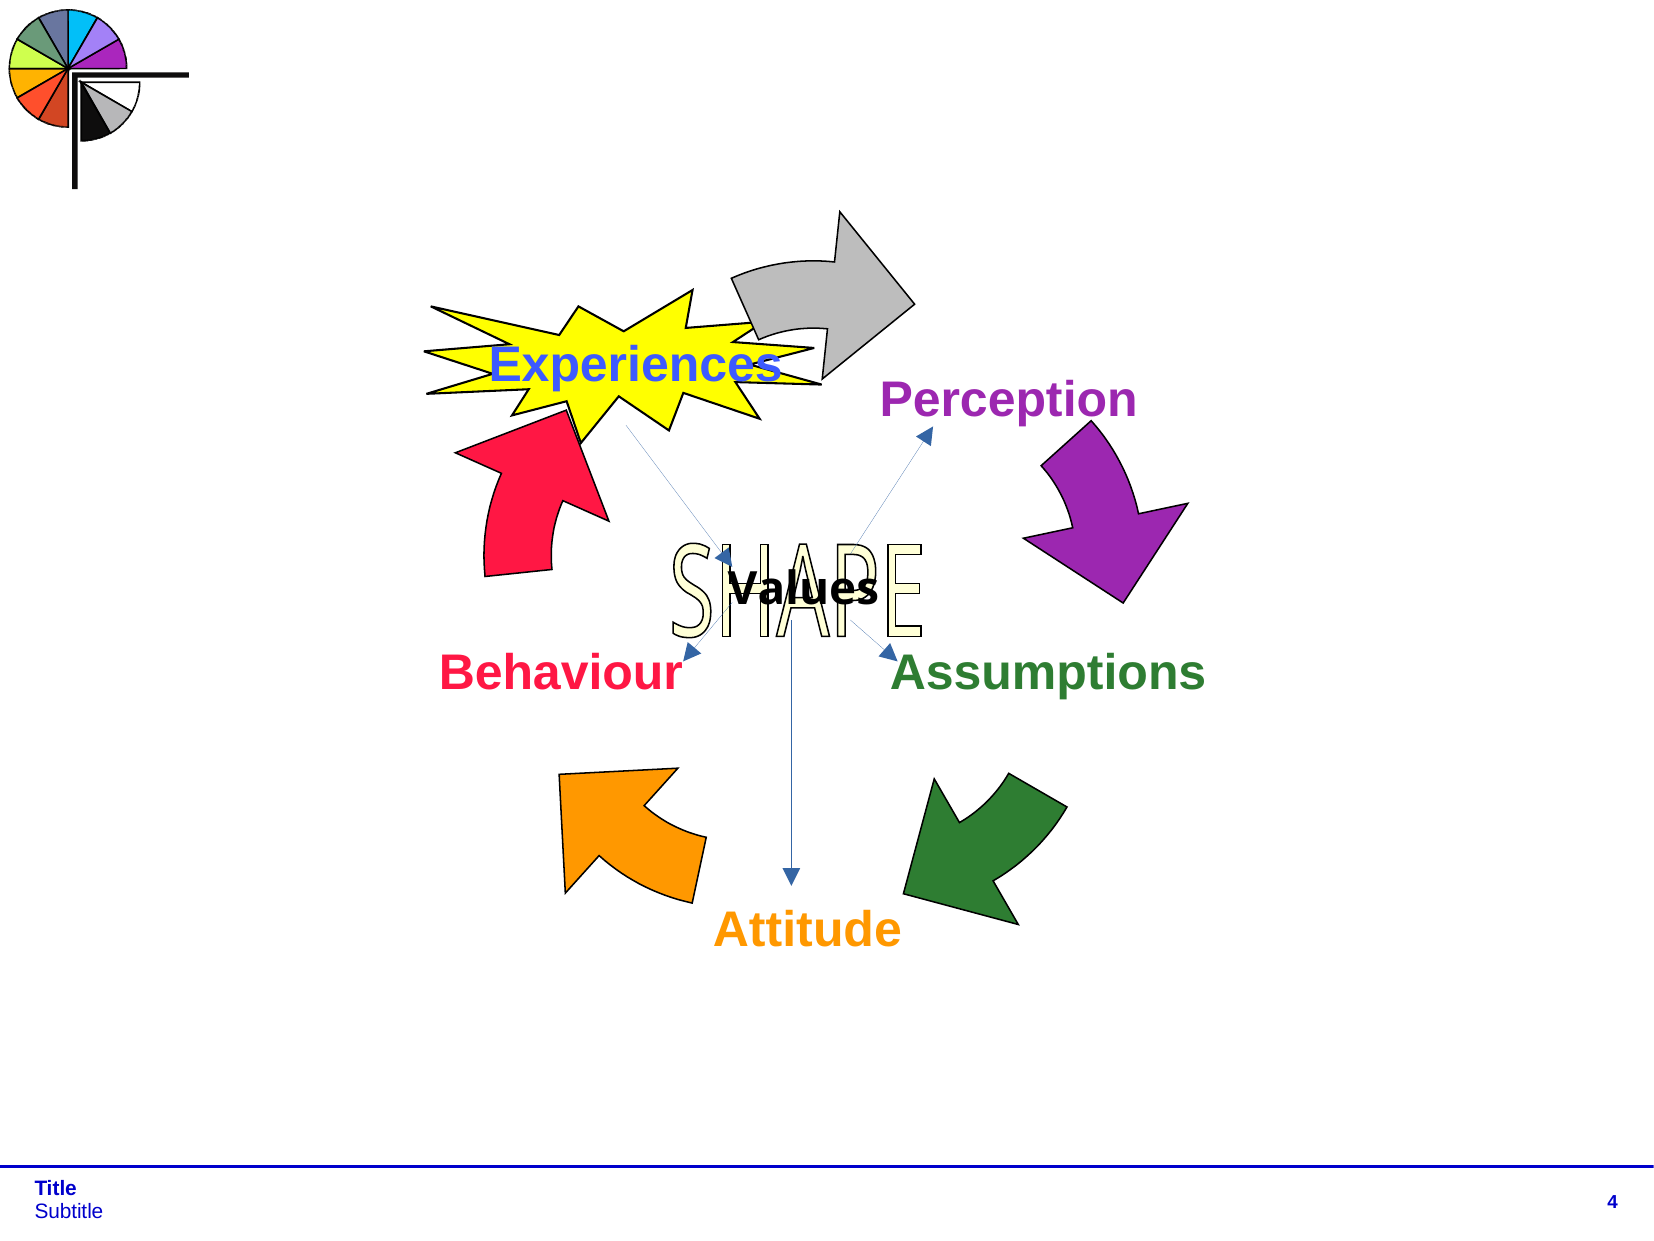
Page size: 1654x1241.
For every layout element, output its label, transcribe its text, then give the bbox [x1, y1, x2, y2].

text_box [423, 348, 453, 361]
text_box SHAPE [887, 626, 922, 637]
text_box SHAPE [673, 543, 707, 610]
text_box SHAPE [673, 616, 708, 638]
text_box SHAPE [776, 627, 787, 637]
text_box [783, 373, 822, 385]
text_box [783, 345, 815, 356]
text_box [625, 211, 915, 380]
text_box [903, 773, 1068, 925]
text_box SHAPE [887, 544, 922, 555]
text_box Perception [844, 366, 1138, 427]
text_box [559, 768, 707, 900]
text_box SHAPE [904, 583, 920, 594]
text_box Assumptions [854, 639, 1207, 700]
text_box Attitude [677, 896, 903, 957]
text_box [426, 385, 490, 394]
text_box [455, 391, 760, 577]
text_box [1023, 427, 1188, 604]
text_box [430, 306, 537, 330]
text_box SHAPE [819, 627, 830, 637]
text_box [562, 306, 622, 330]
text_box Values [703, 547, 904, 627]
text_box Experiences [453, 330, 783, 391]
text_box Behaviour [403, 639, 684, 700]
